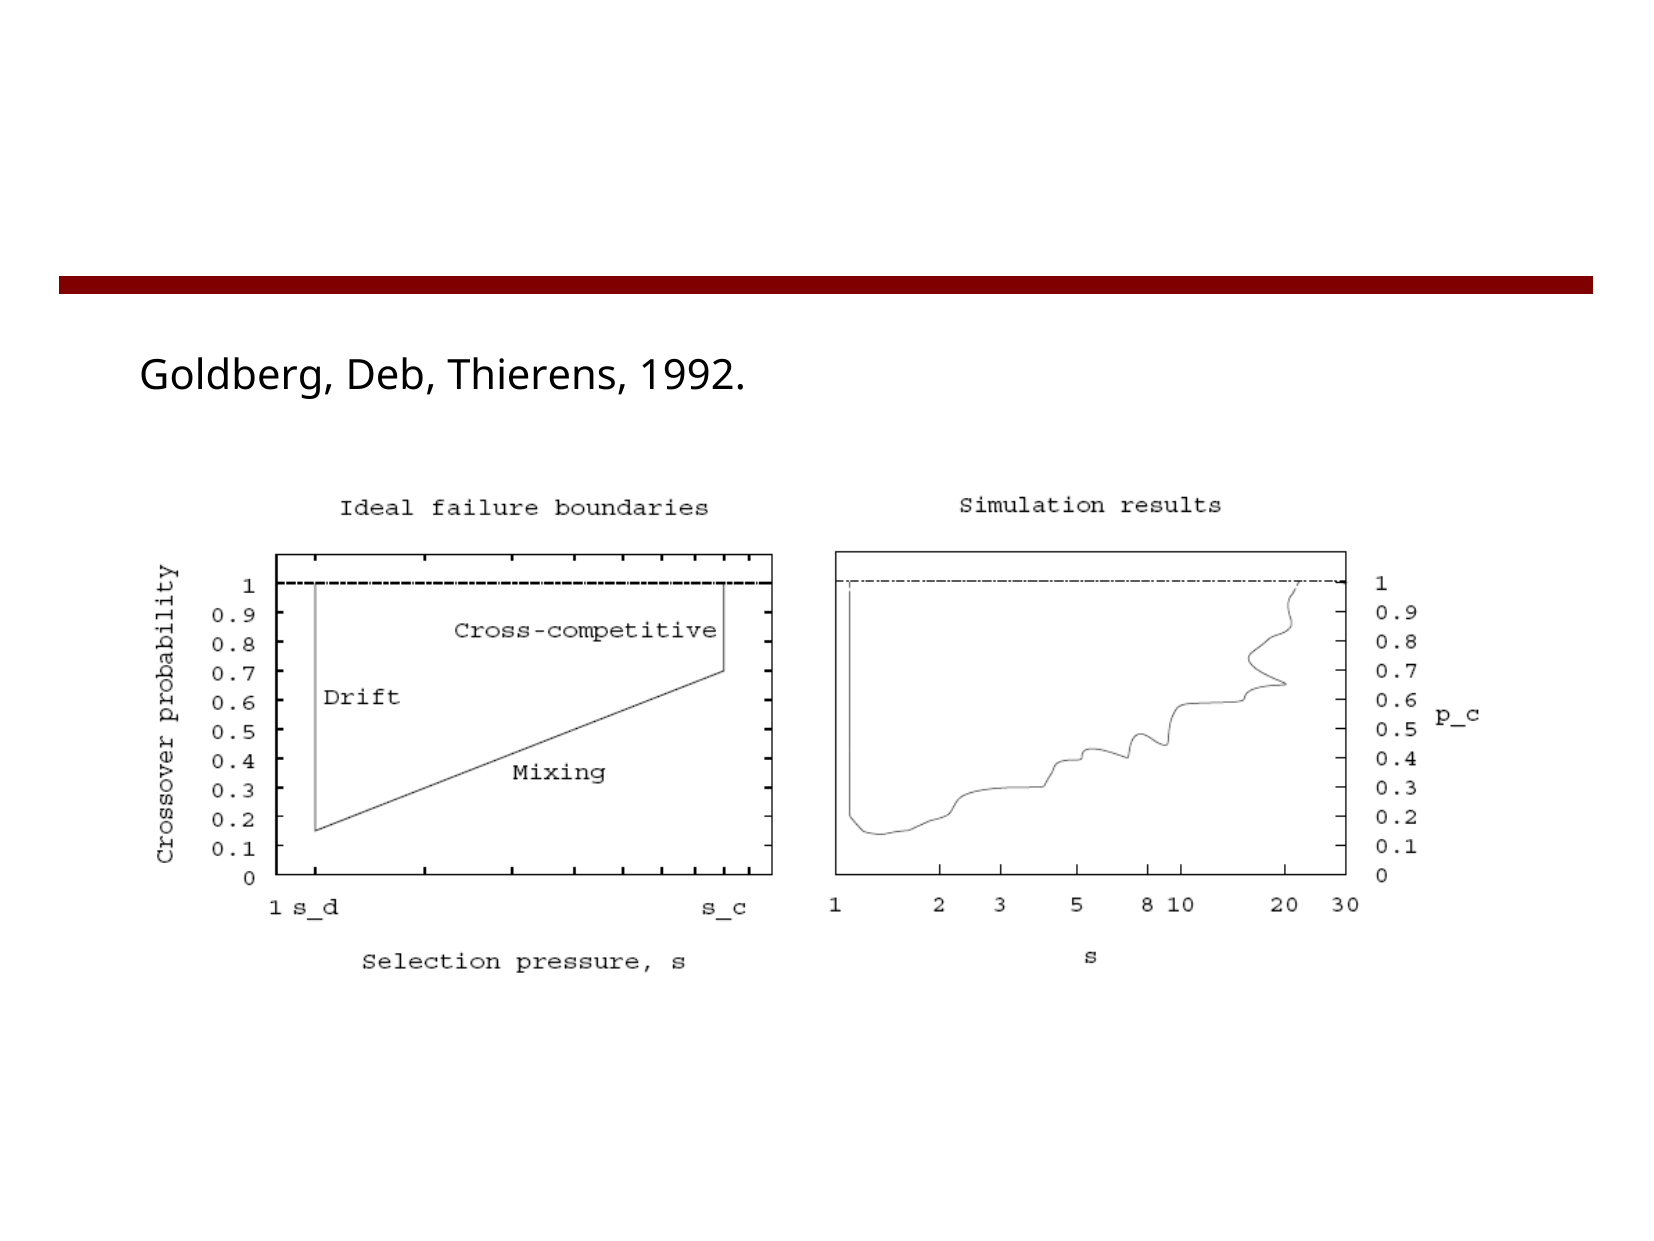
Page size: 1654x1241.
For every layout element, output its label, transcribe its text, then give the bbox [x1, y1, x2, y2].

list Goldberg, Deb, Thierens, 1992. [121, 344, 1534, 1127]
picture [102, 433, 1502, 991]
